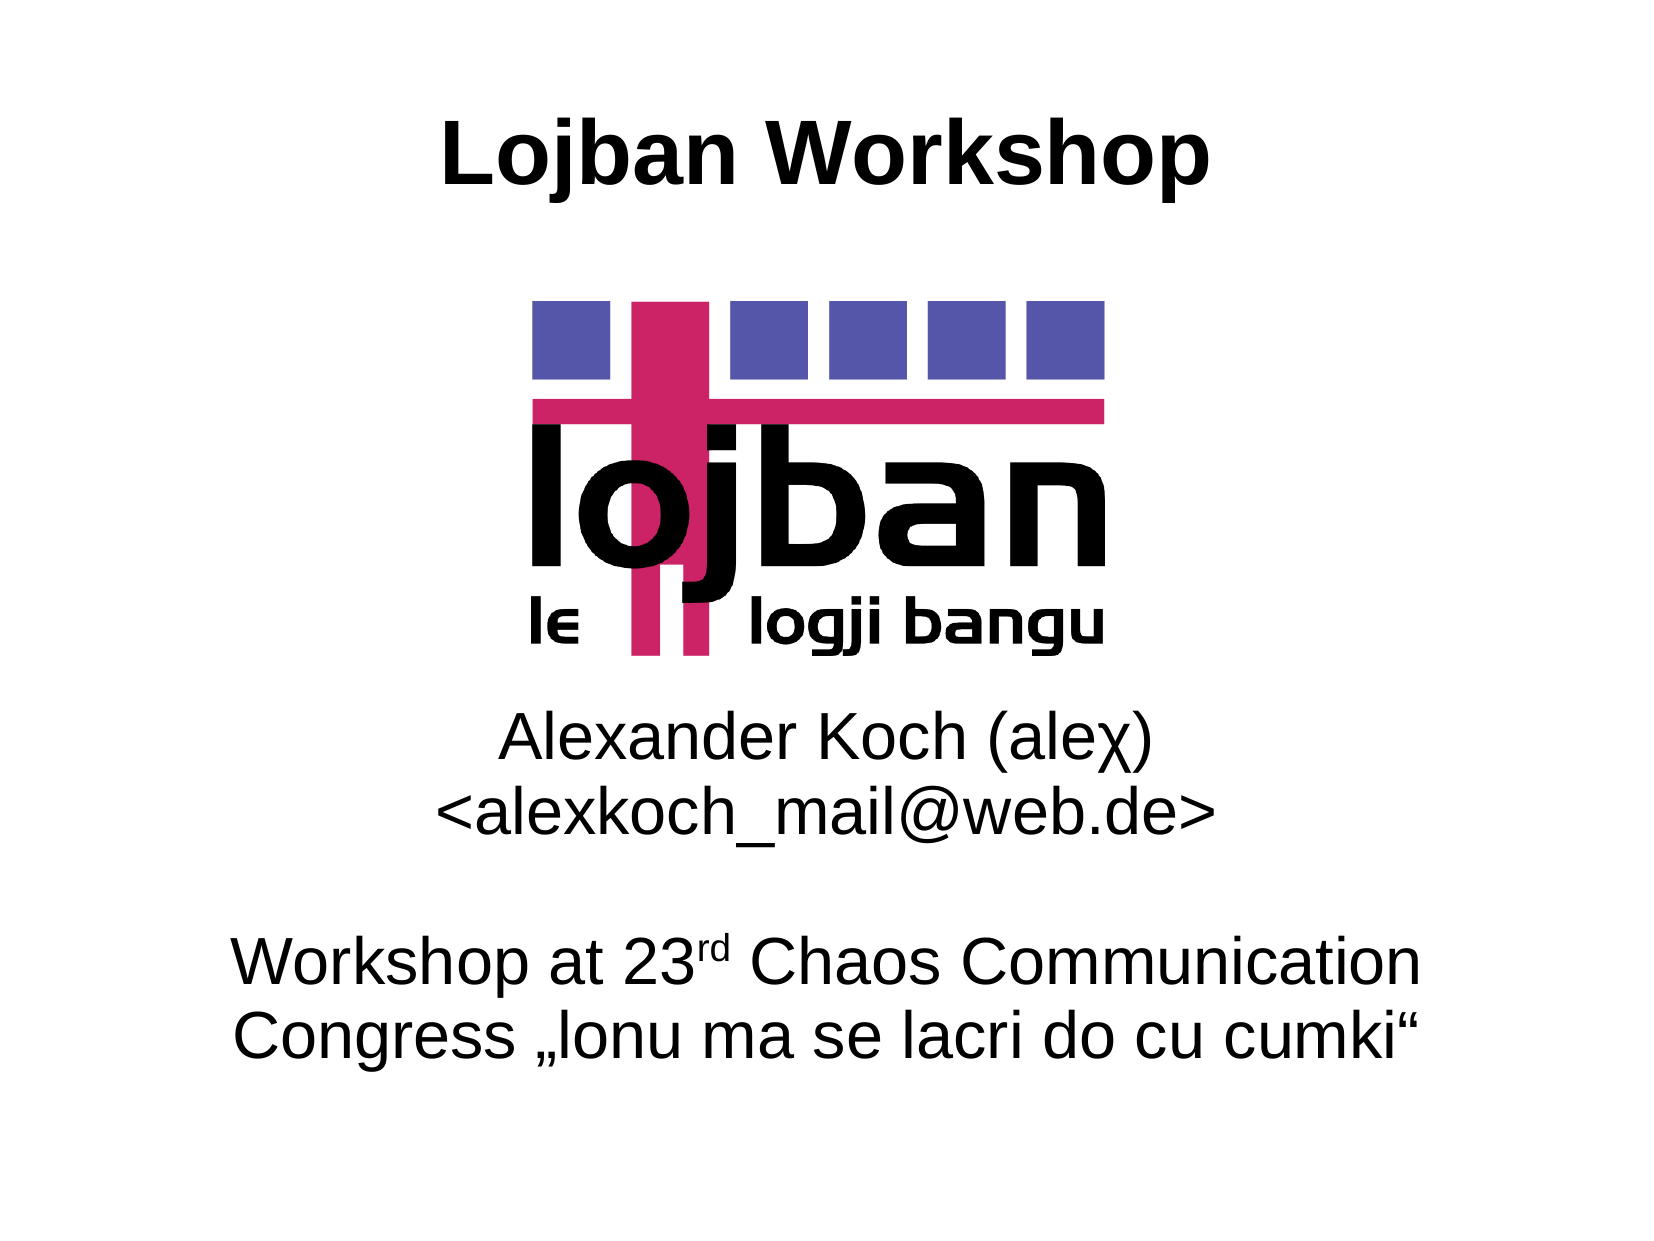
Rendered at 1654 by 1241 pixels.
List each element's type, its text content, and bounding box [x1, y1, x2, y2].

subtitle Alexander Koch (aleχ) <alexkoch_mail@web.de> Workshop at 23rd Chaos Communication Congress „lonu ma se lacri do cu cumki“ [82, 290, 1571, 1109]
picture [531, 301, 1105, 656]
title Lojban Workshop [82, 49, 1571, 257]
